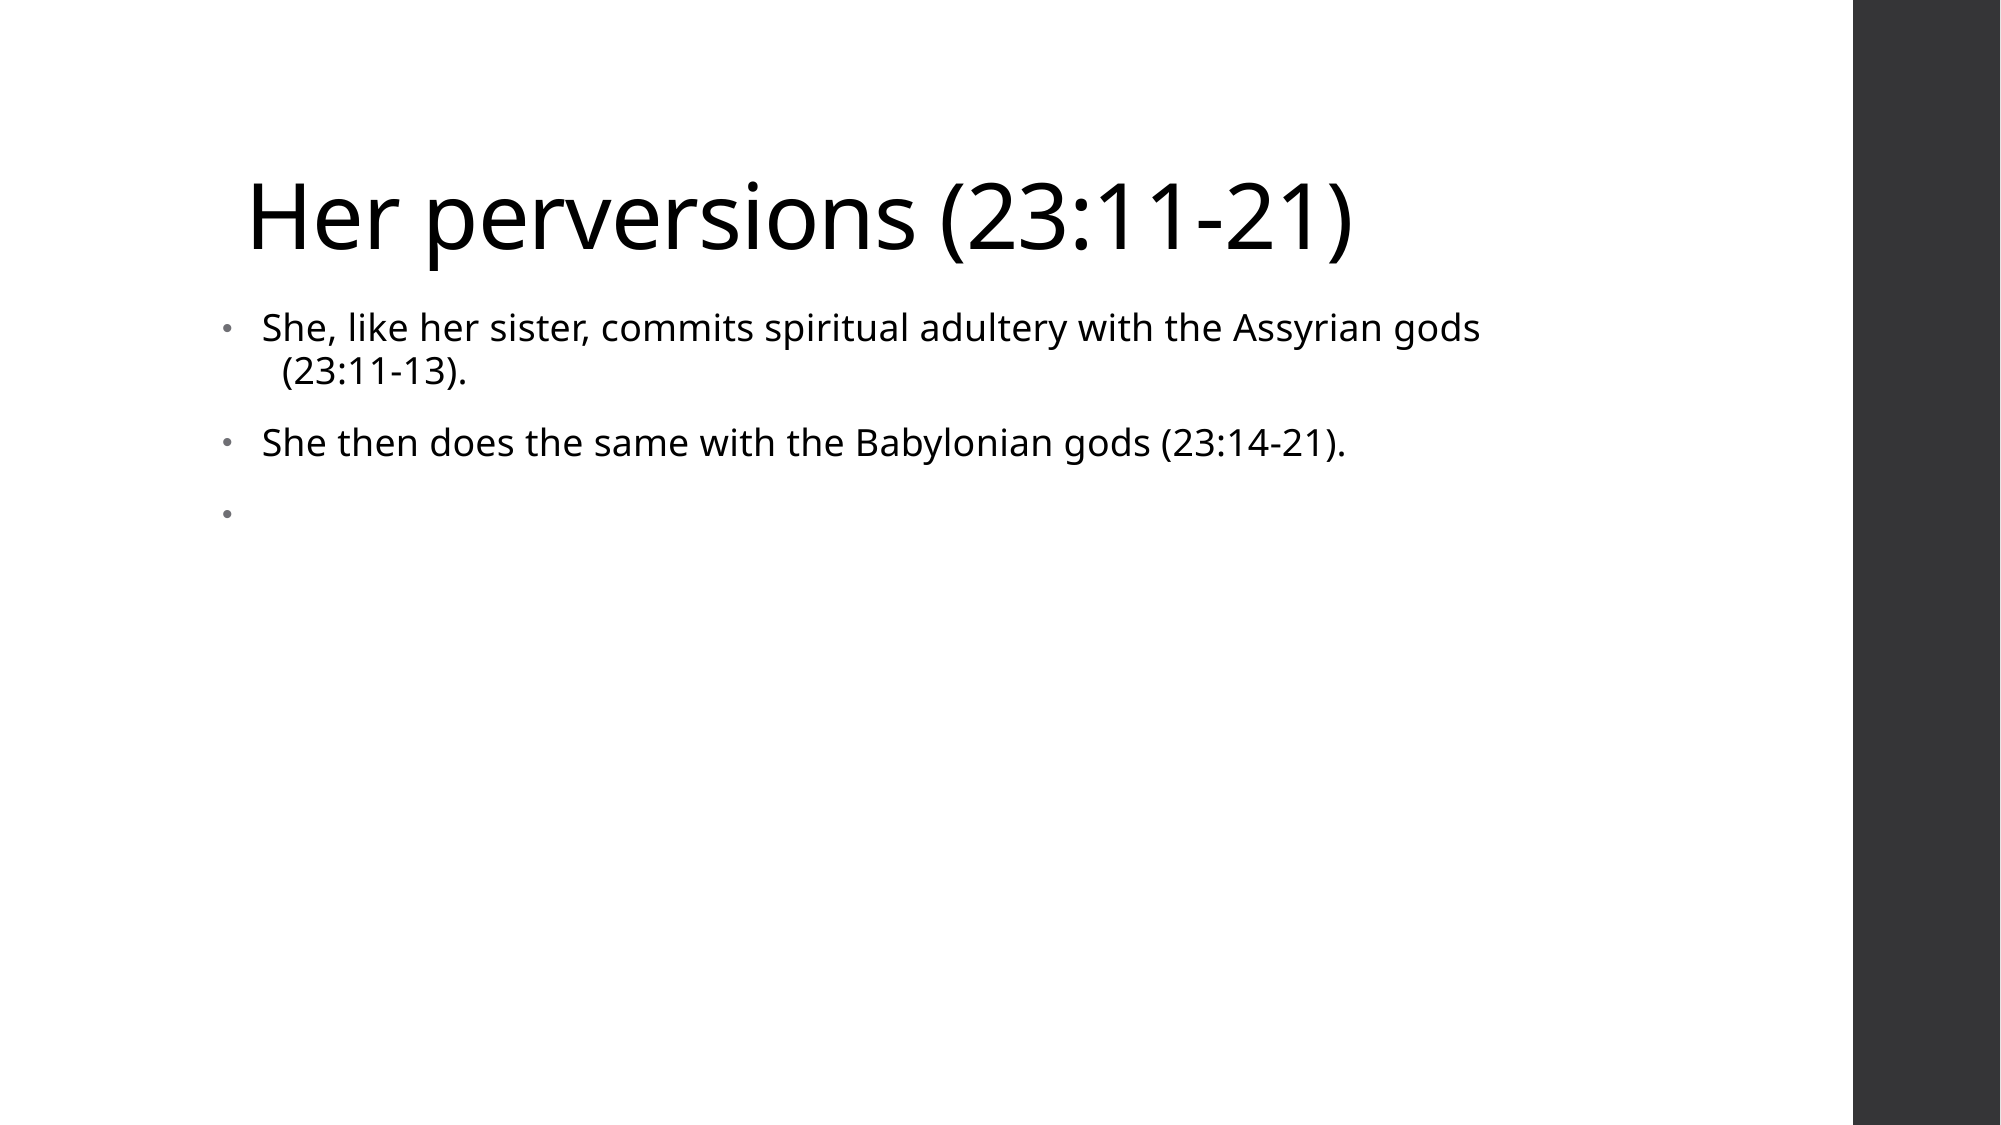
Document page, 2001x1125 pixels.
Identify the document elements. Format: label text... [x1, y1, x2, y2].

list She, like her sister, commits spiritual adultery with the Assyrian gods (23:11-13). She then does the same with the Babylonian gods (23:14-21). [206, 299, 1617, 1014]
title Her perversions (23:11-21) [206, 60, 1797, 278]
